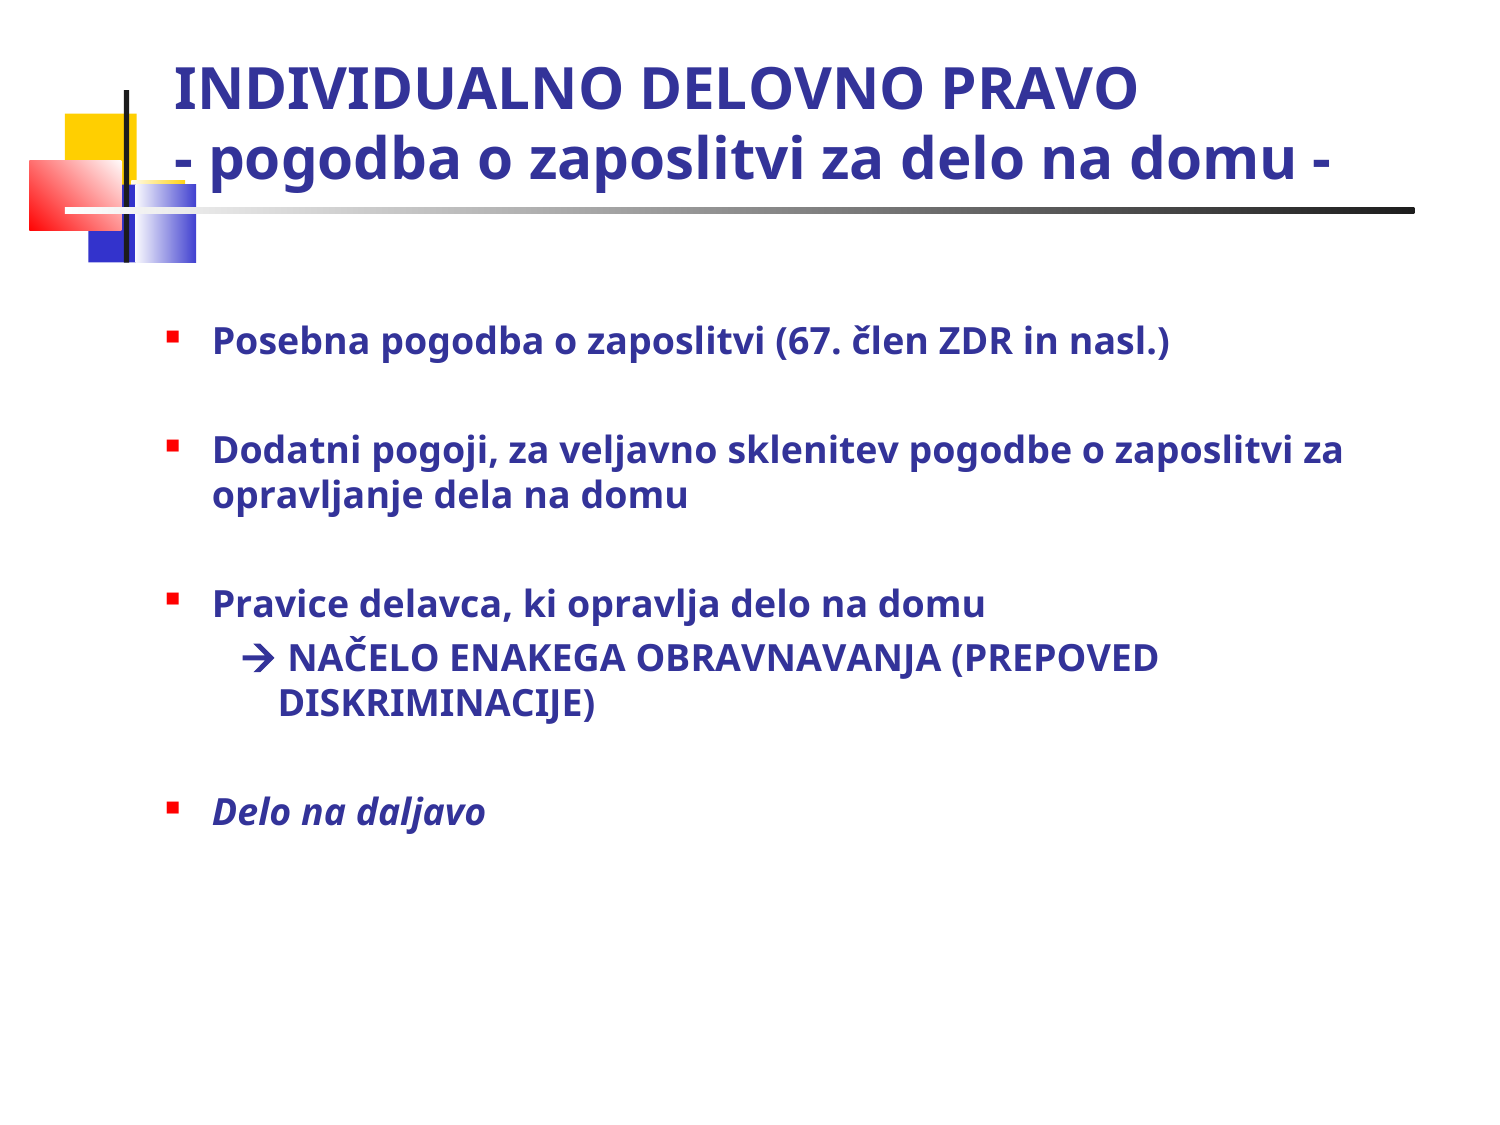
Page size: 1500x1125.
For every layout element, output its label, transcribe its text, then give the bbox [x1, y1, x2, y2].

list Posebna pogodba o zaposlitvi (67. člen ZDR in nasl.) Dodatni pogoji, za veljavno sklenitev pogodbe o zaposlitvi za opravljanje dela na domu Pravice delavca, ki opravlja delo na domu  NAČELO ENAKEGA OBRAVNAVANJA (PREPOVED DISKRIMINACIJE) Delo na daljavo [75, 255, 1426, 1005]
title INDIVIDUALNO DELOVNO PRAVO - pogodba o zaposlitvi za delo na domu - [159, 35, 1468, 199]
